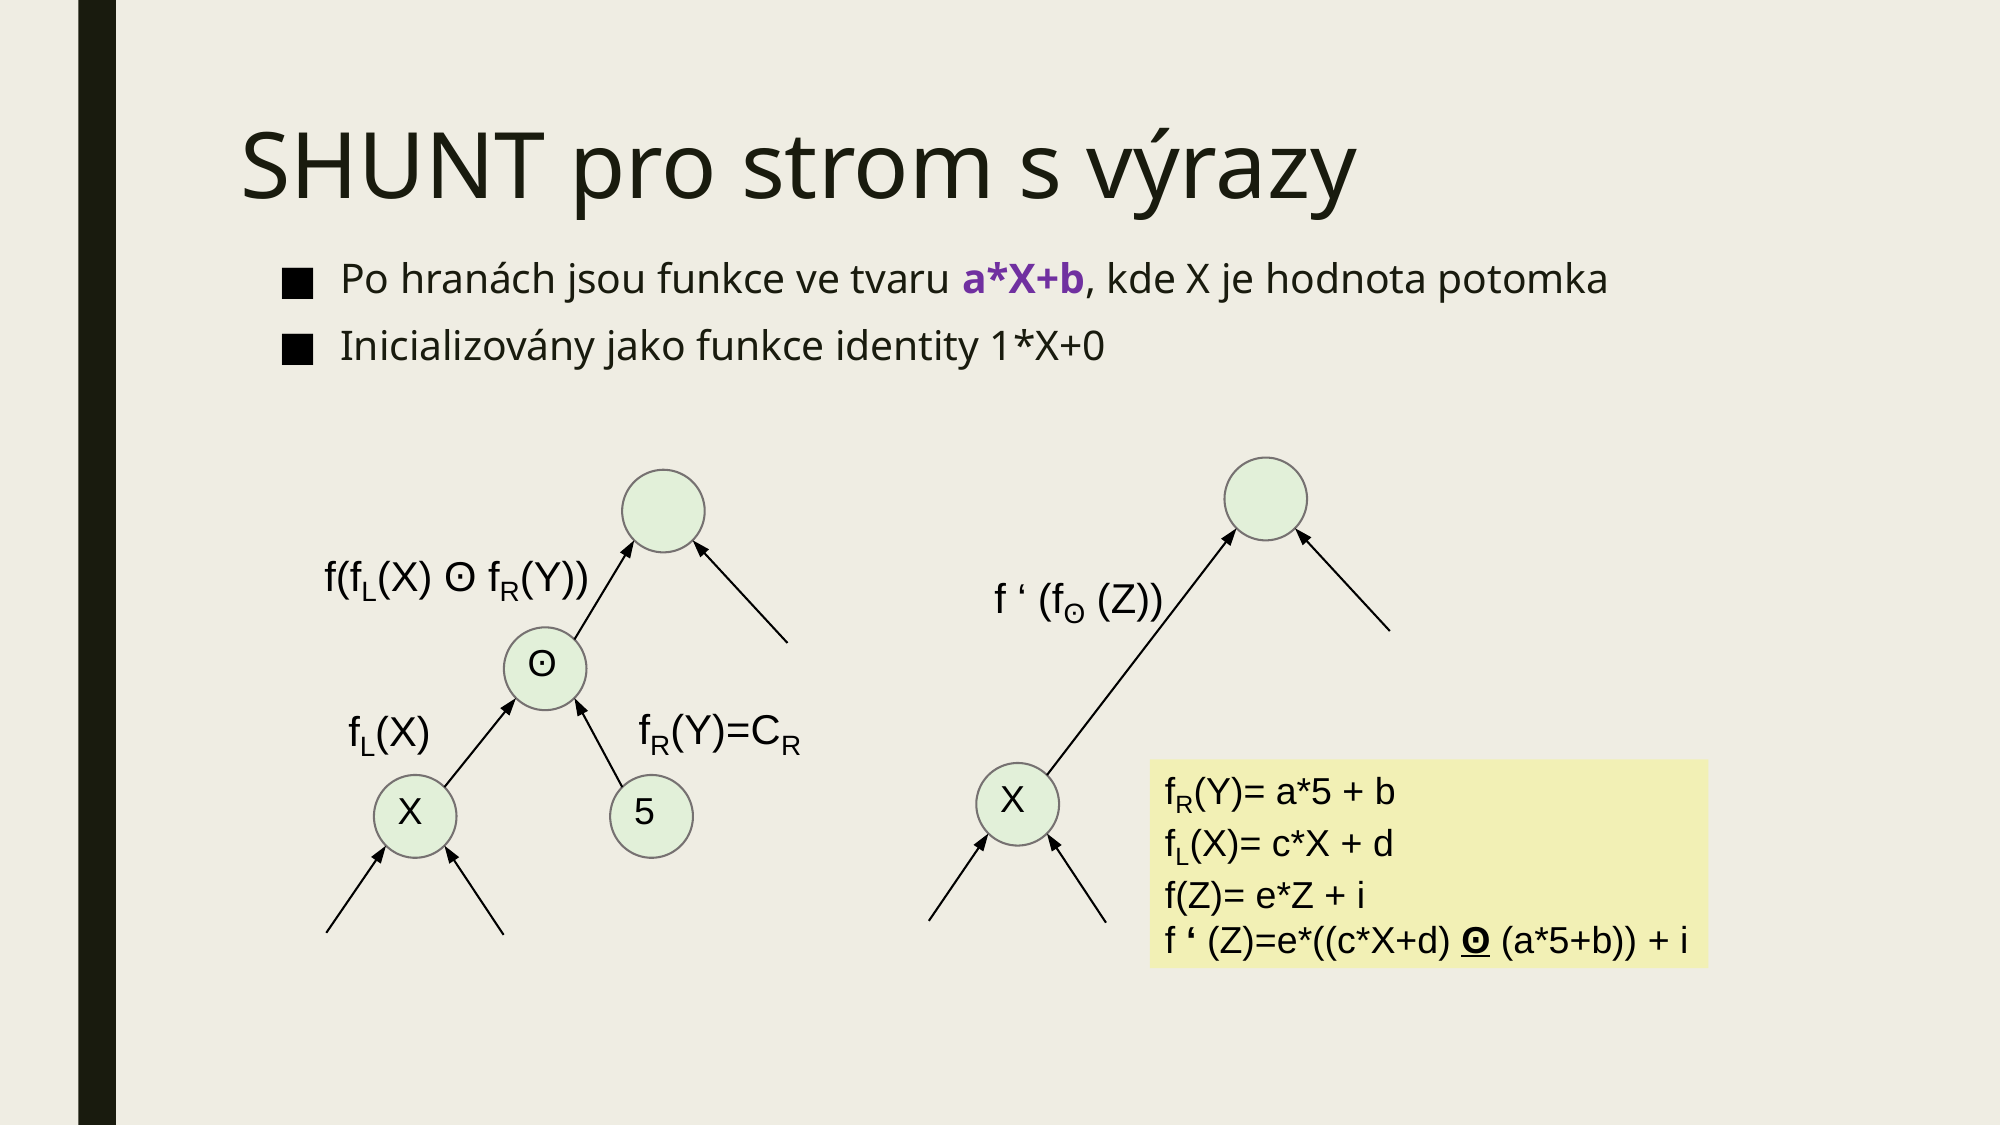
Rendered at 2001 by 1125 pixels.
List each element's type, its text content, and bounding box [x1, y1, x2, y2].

list Po hranách jsou funkce ve tvaru a*X+b, kde X je hodnota potomka Inicializovány jako funkce identity 1*X+0 [263, 249, 1632, 422]
text_box X [373, 774, 457, 858]
text_box [622, 469, 705, 553]
text_box fR(Y)= a*5 + b fL(X)= c*X + d f(Z)= e*Z + i f ‘ (Z)=e*((c*X+d) ʘ (a*5+b)) + i [1149, 759, 1709, 957]
text_box [1224, 457, 1308, 541]
text_box f(fL(X) ʘ fR(Y)) [309, 542, 652, 608]
title SHUNT pro strom s výrazy [225, 112, 1801, 357]
text_box f ‘ (fʘ (Z)) [979, 564, 1260, 630]
text_box fR(Y)=CR [623, 695, 884, 761]
text_box 5 [610, 774, 693, 858]
text_box ʘ [503, 627, 587, 696]
text_box fL(X) [333, 696, 593, 763]
text_box X [976, 762, 1060, 846]
